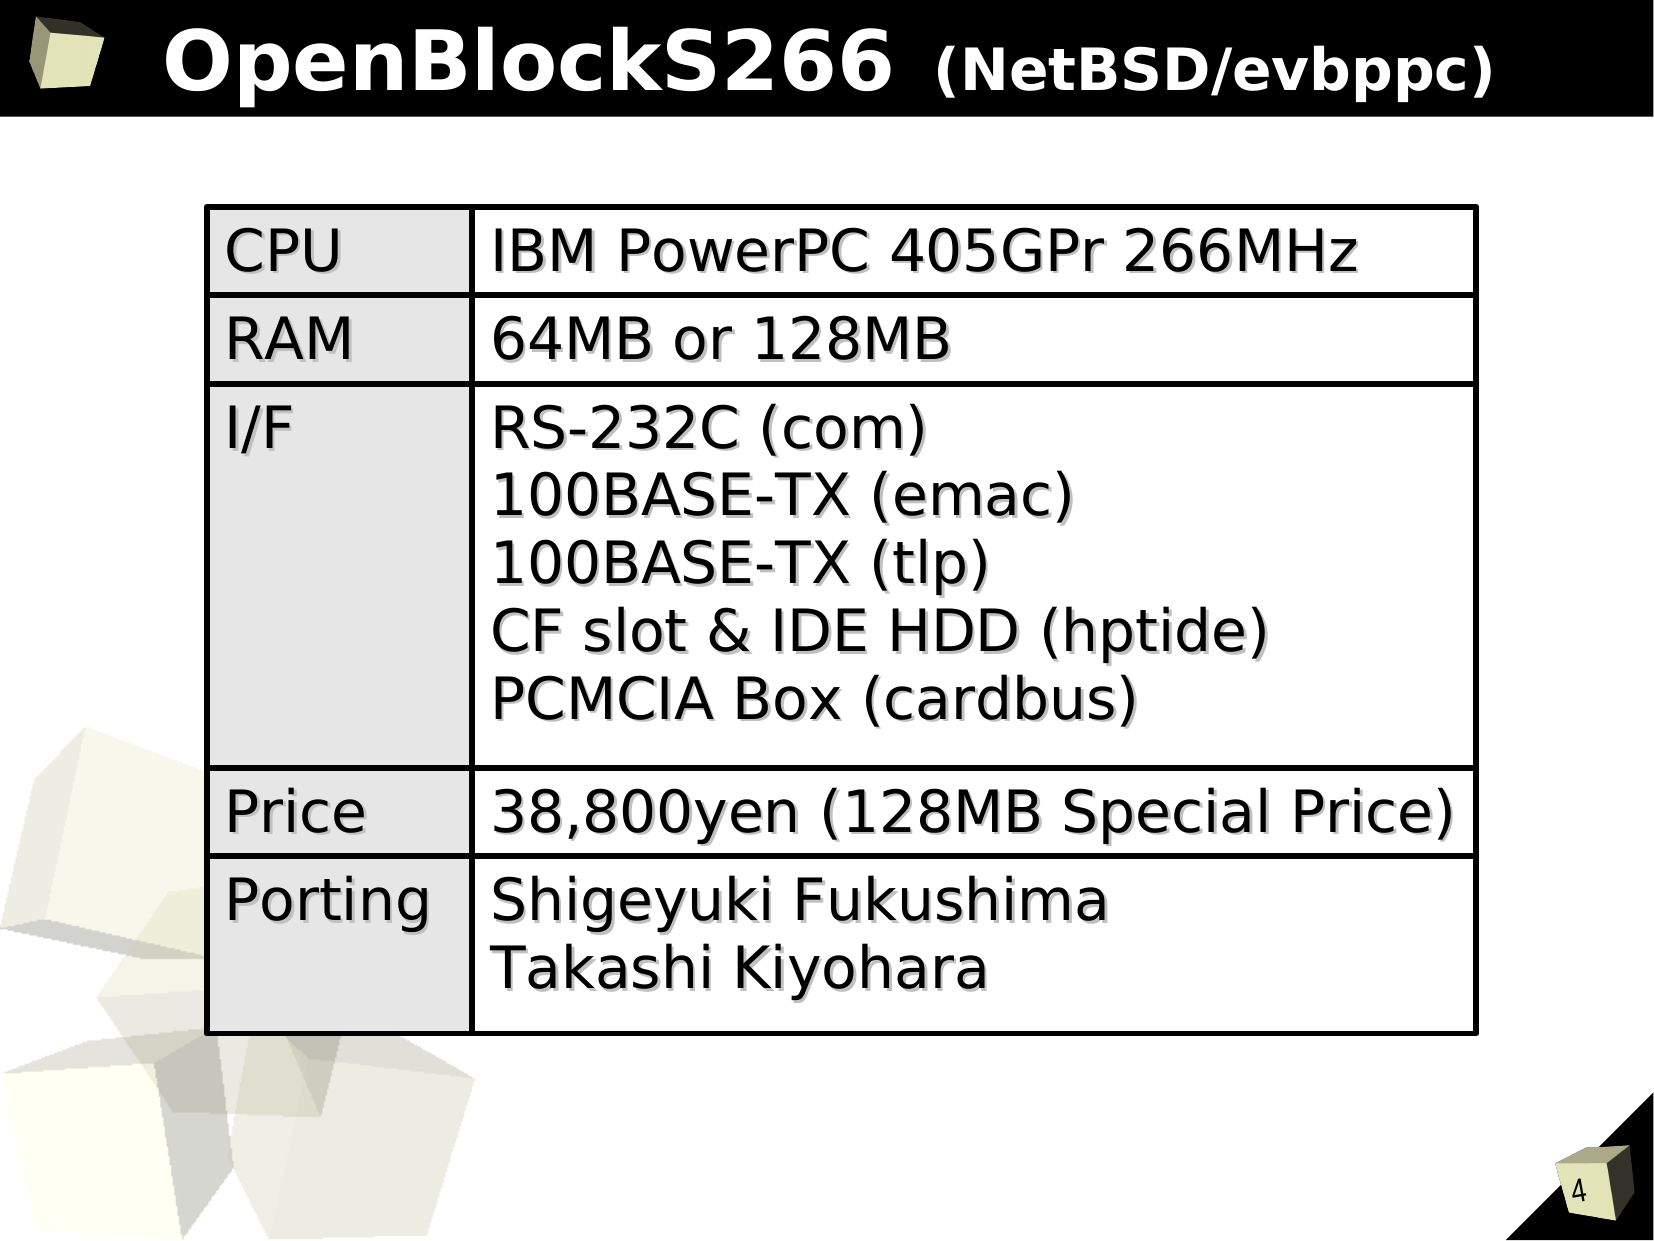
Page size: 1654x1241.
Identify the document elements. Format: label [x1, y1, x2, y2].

picture [0, 726, 477, 1241]
